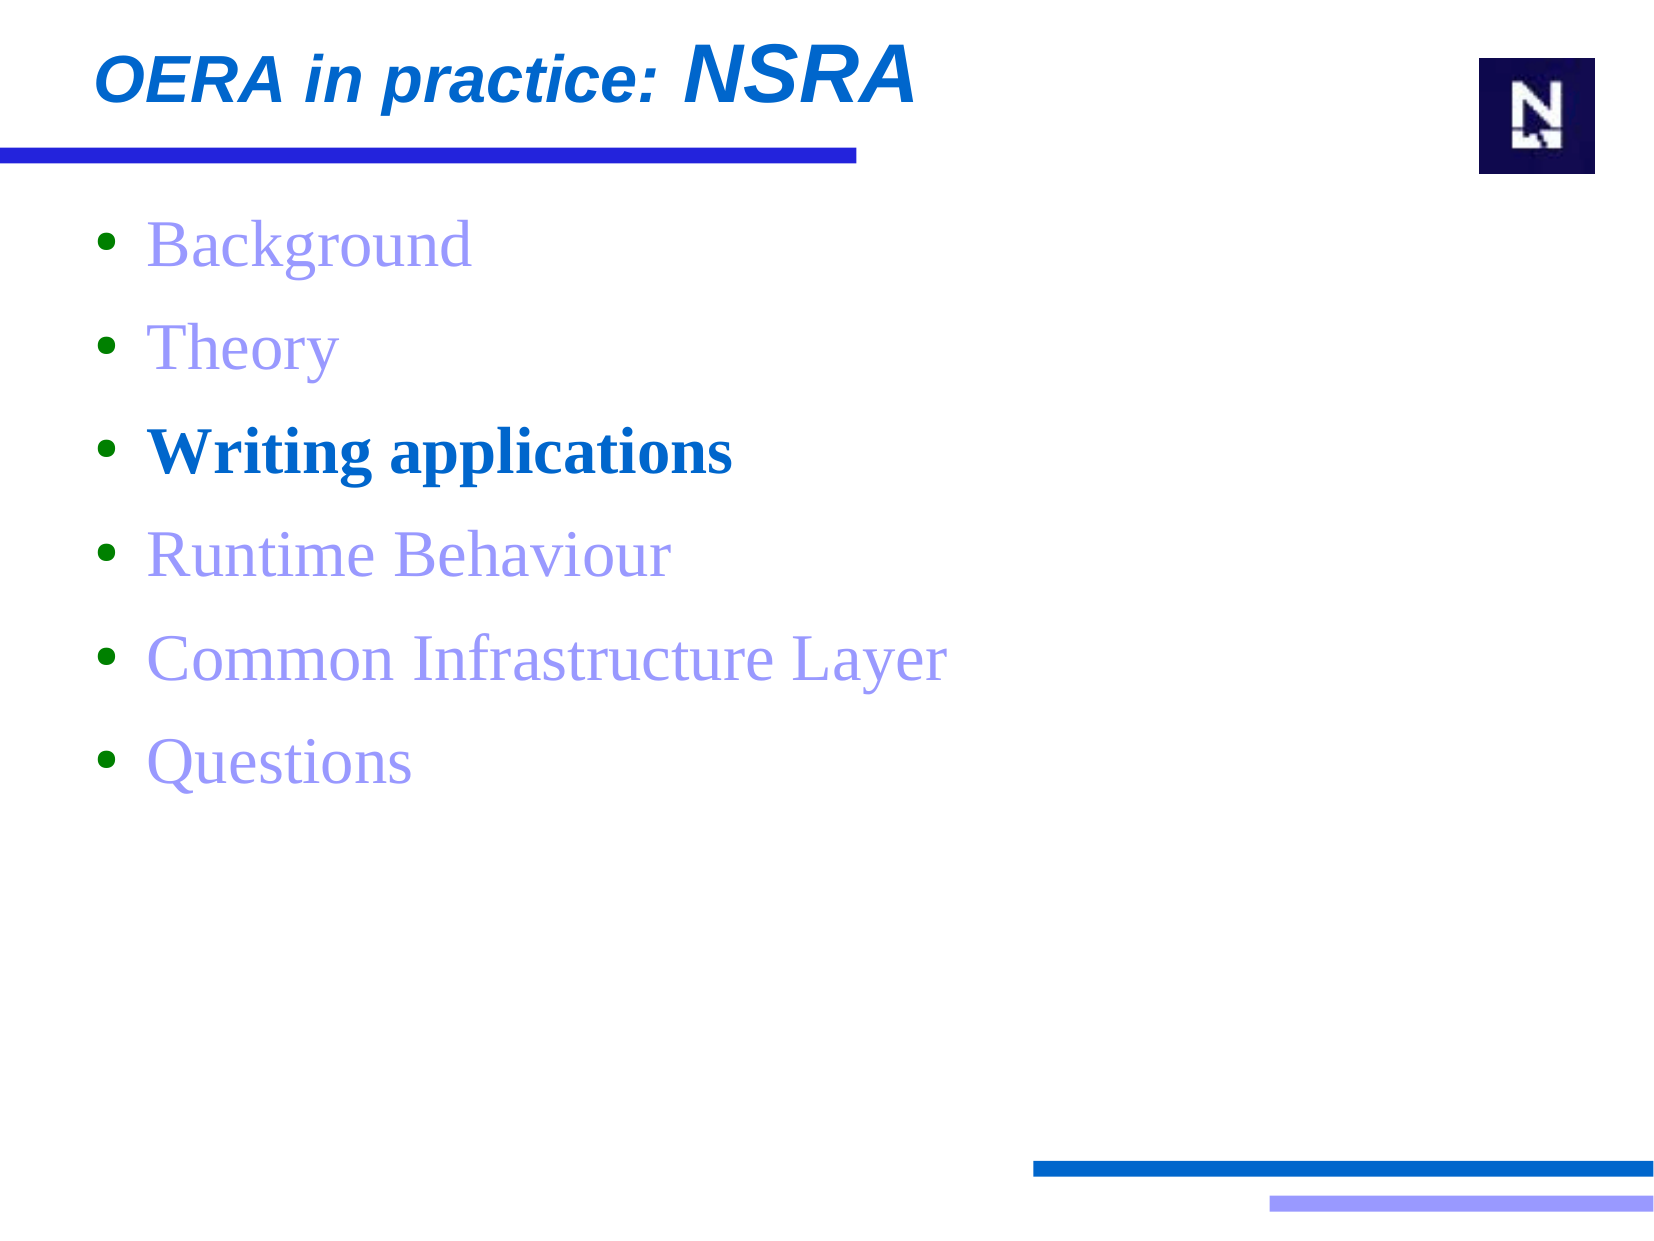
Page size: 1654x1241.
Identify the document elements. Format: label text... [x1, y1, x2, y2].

picture [1479, 58, 1595, 174]
title OERA in practice: NSRA [93, 0, 1506, 148]
list Background Theory Writing applications Runtime Behaviour Common Infrastructure Layer Questions [59, 206, 1561, 1132]
